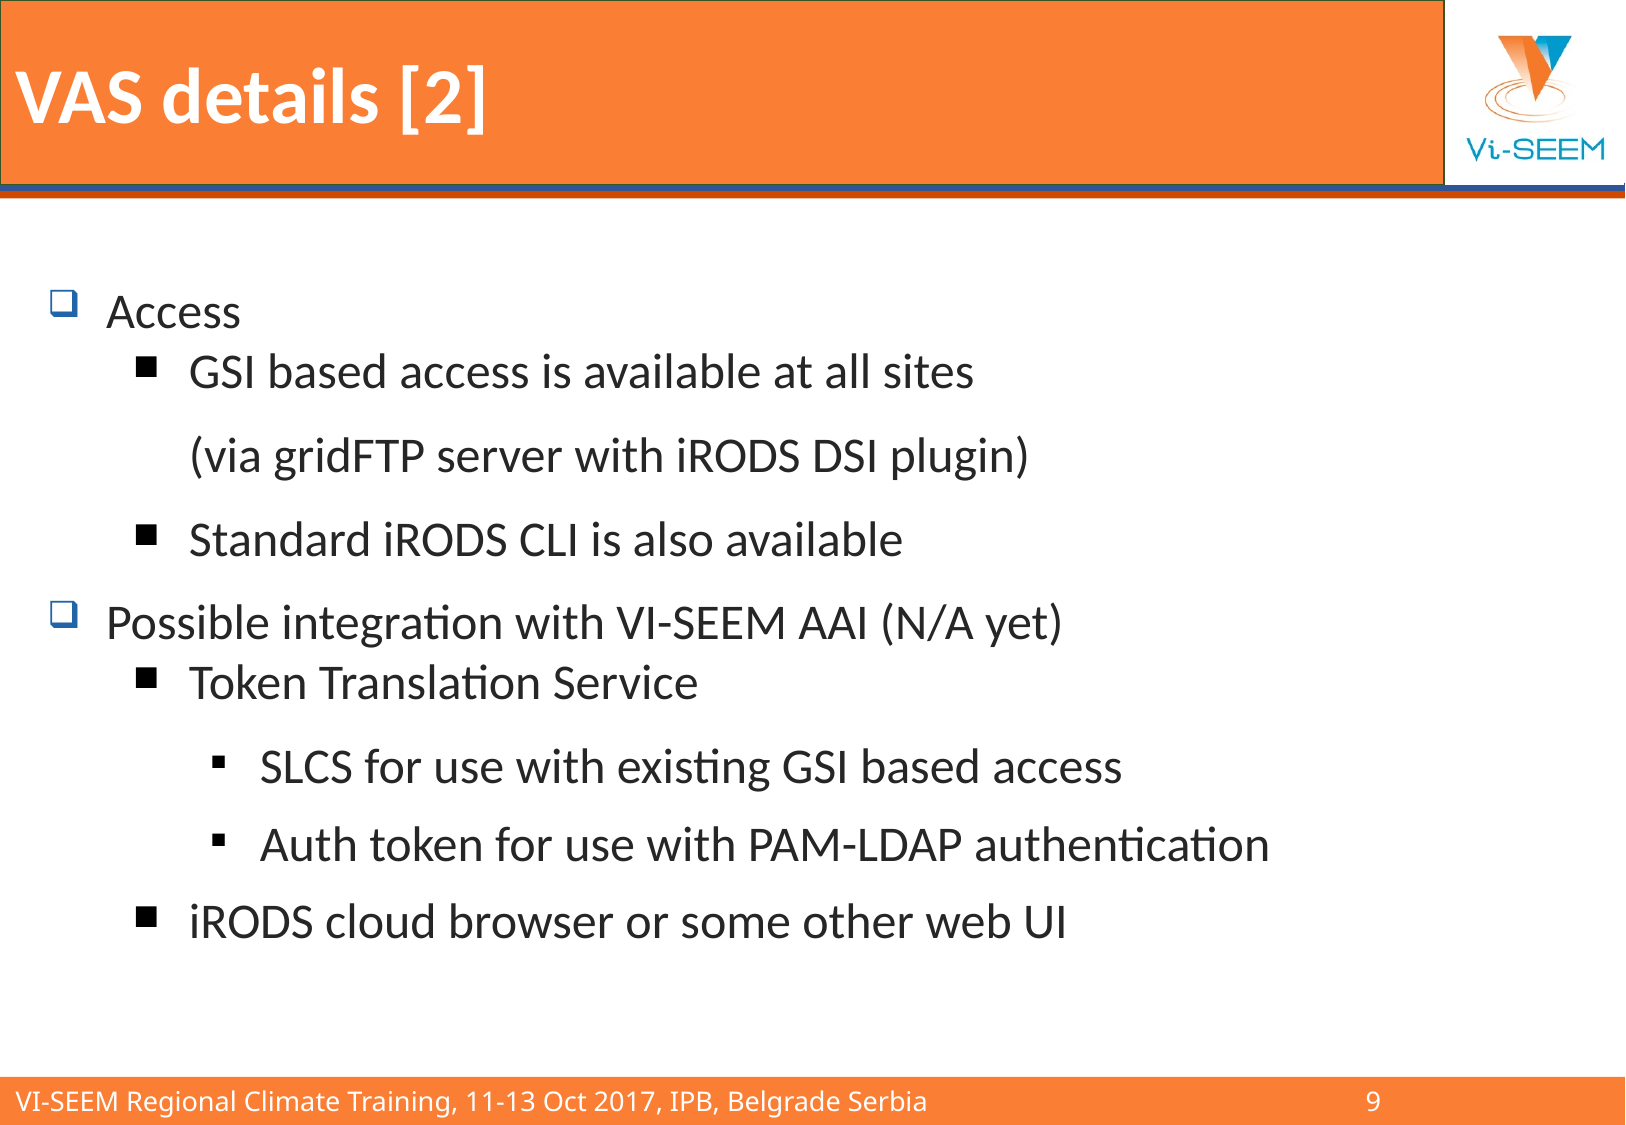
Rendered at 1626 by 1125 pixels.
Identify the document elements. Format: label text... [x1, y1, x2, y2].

picture [1445, 0, 1624, 185]
title VAS details [2] [0, 0, 1445, 185]
list Access GSI based access is available at all sites (via gridFTP server with iRODS DSI plugin) Standard iRODS CLI is also available Possible integration with VI-SEEM AAI (N/A yet) Token Translation Service SLCS for use with existing GSI based access Auth token for use with PAM-LDAP authentication iRODS cloud browser or some other web UI [31, 271, 1593, 1076]
footer VI-SEEM Regional Climate Training, 11-13 Oct 2017, IPB, Belgrade Serbia <number> [0, 1076, 1625, 1125]
